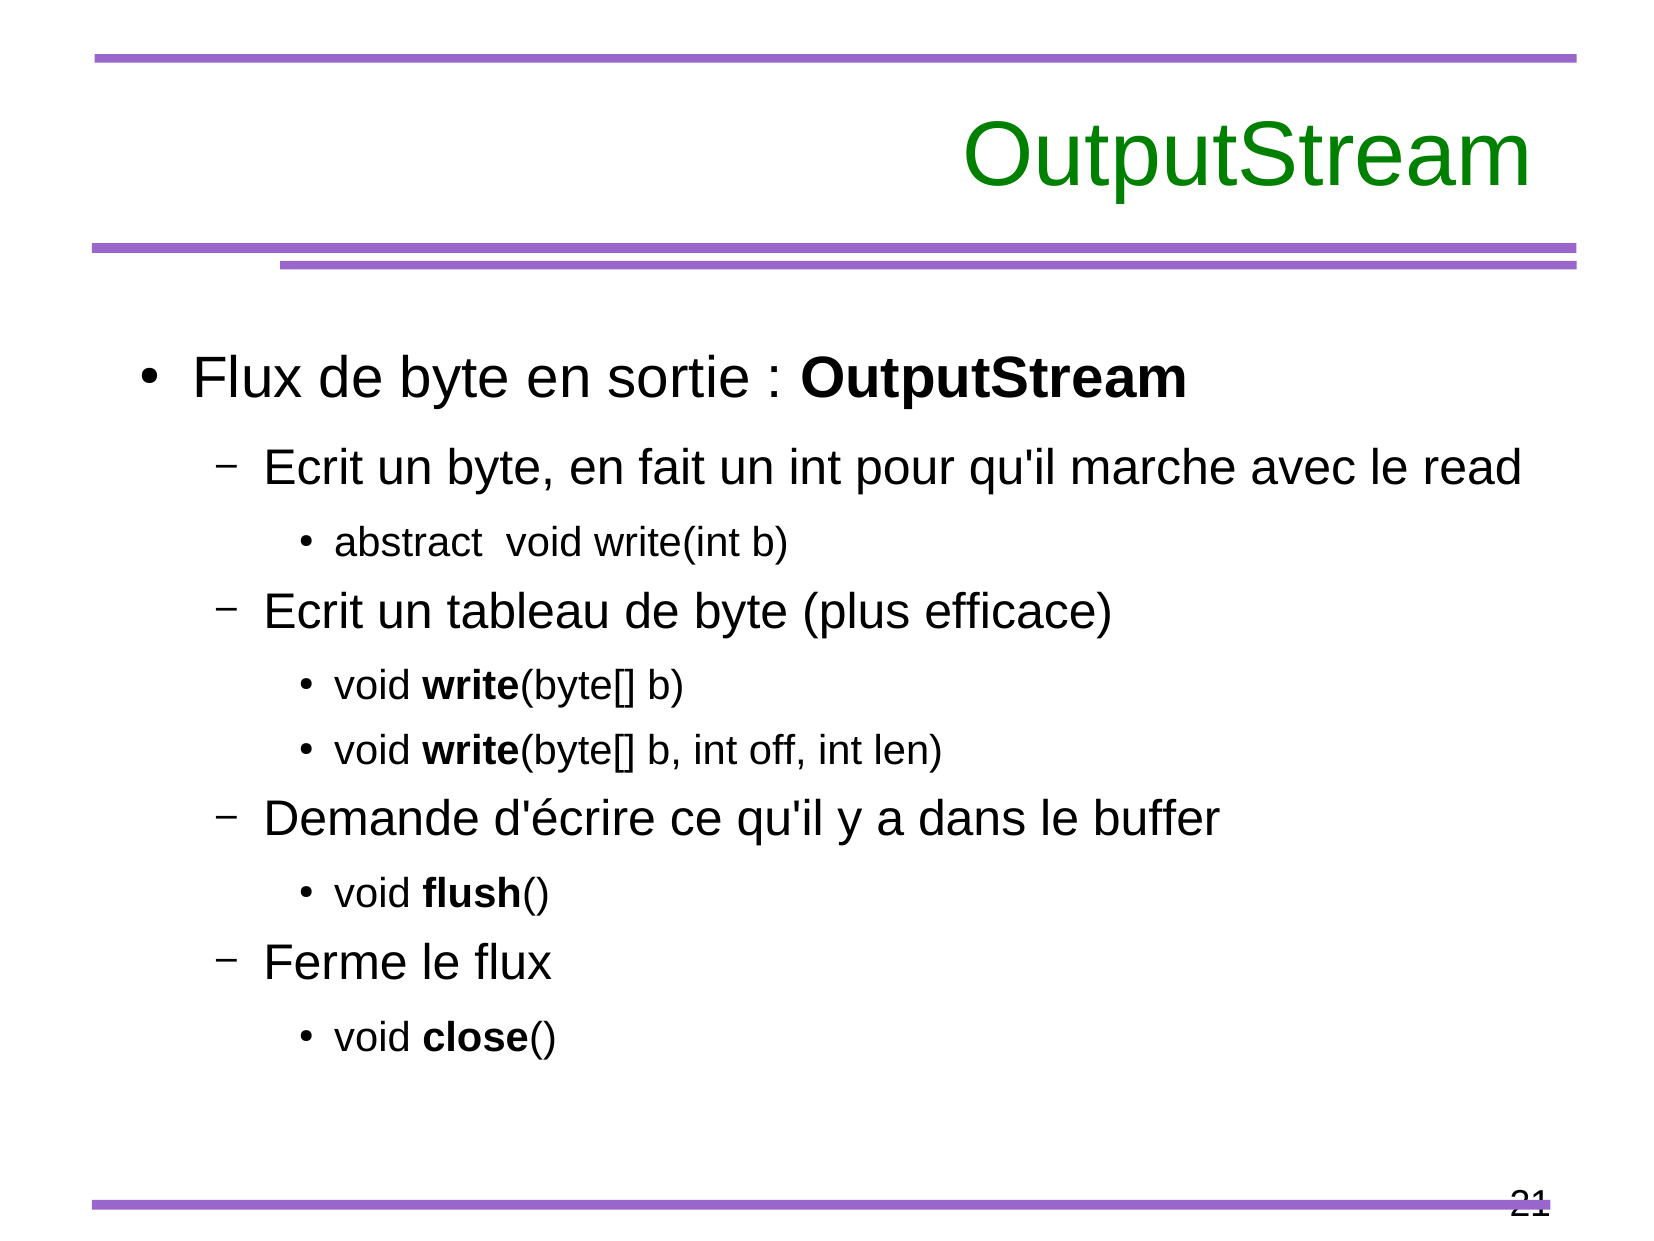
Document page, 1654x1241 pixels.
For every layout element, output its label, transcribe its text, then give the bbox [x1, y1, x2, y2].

title OutputStream [121, 49, 1534, 257]
list Flux de byte en sortie : OutputStream Ecrit un byte, en fait un int pour qu'il marche avec le read abstract void write(int b) Ecrit un tableau de byte (plus efficace) void write(byte[] b) void write(byte[] b, int off, int len) Demande d'écrire ce qu'il y a dans le buffer void flush() Ferme le flux void close() [121, 344, 1534, 1127]
